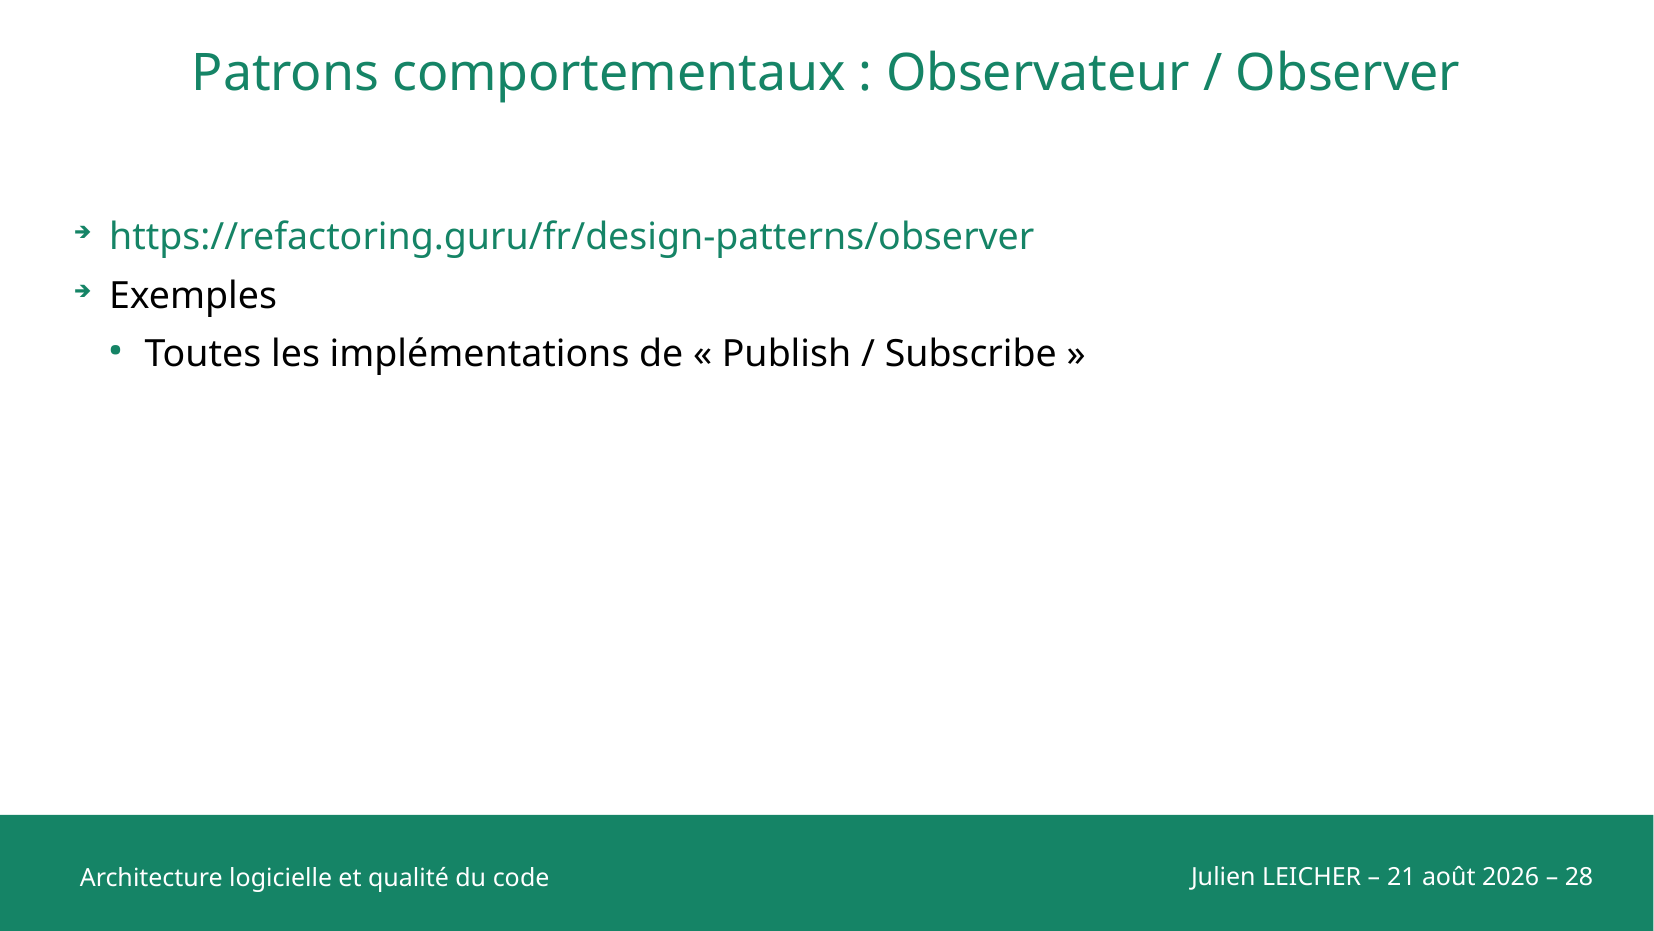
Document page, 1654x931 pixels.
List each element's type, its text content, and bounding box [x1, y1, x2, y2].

text_box Architecture logicielle et qualité du code [64, 852, 798, 898]
text_box https://refactoring.guru/fr/design-patterns/observer Exemples Toutes les implémentations de « Publish / Subscribe » [59, 194, 1595, 678]
text_box Julien LEICHER – 18 mars 2022 – <number> [0, 814, 1654, 931]
text_box Patrons comportementaux : Observateur / Observer [0, 27, 1654, 113]
